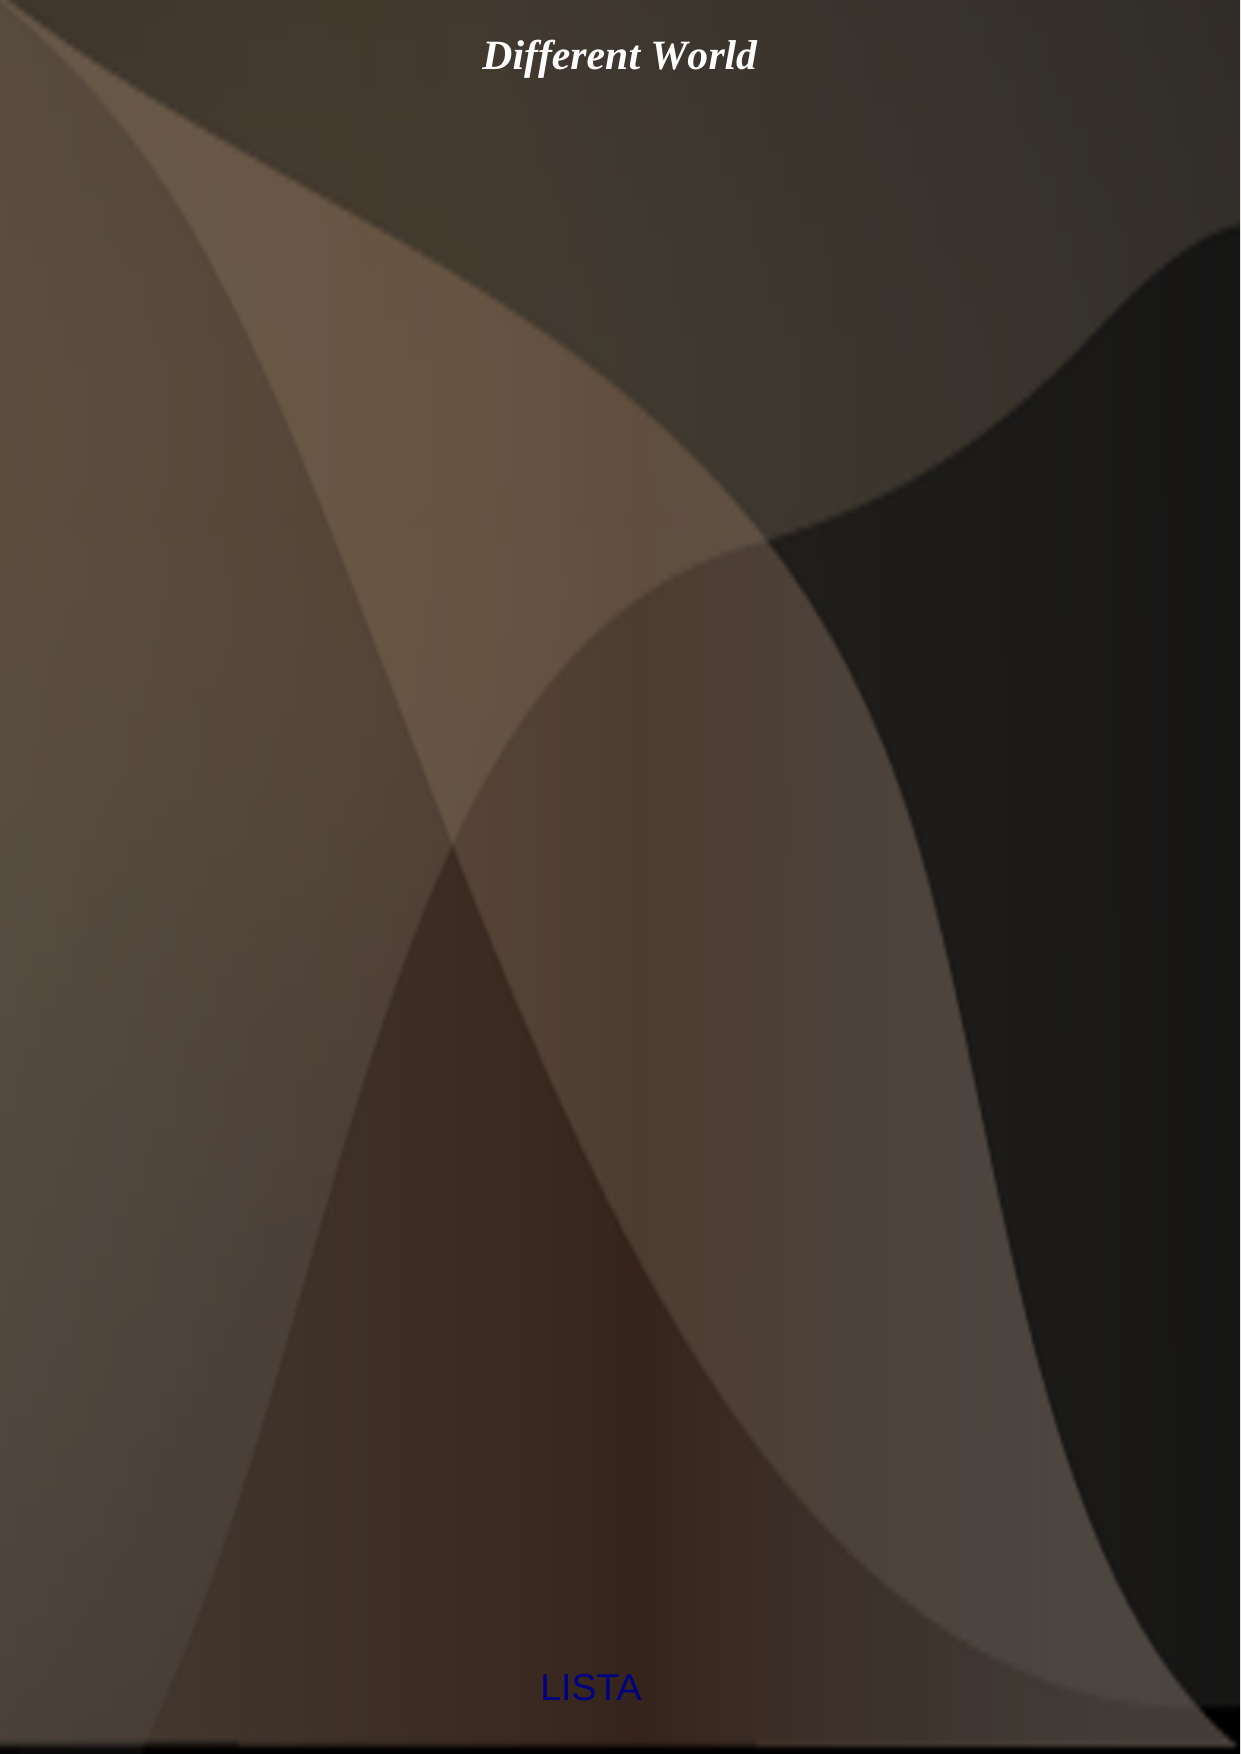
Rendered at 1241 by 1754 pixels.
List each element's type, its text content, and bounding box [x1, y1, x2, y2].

title Different World [88, 23, 1152, 88]
picture [0, 0, 1241, 1754]
text_box LISTA [525, 1659, 657, 1717]
